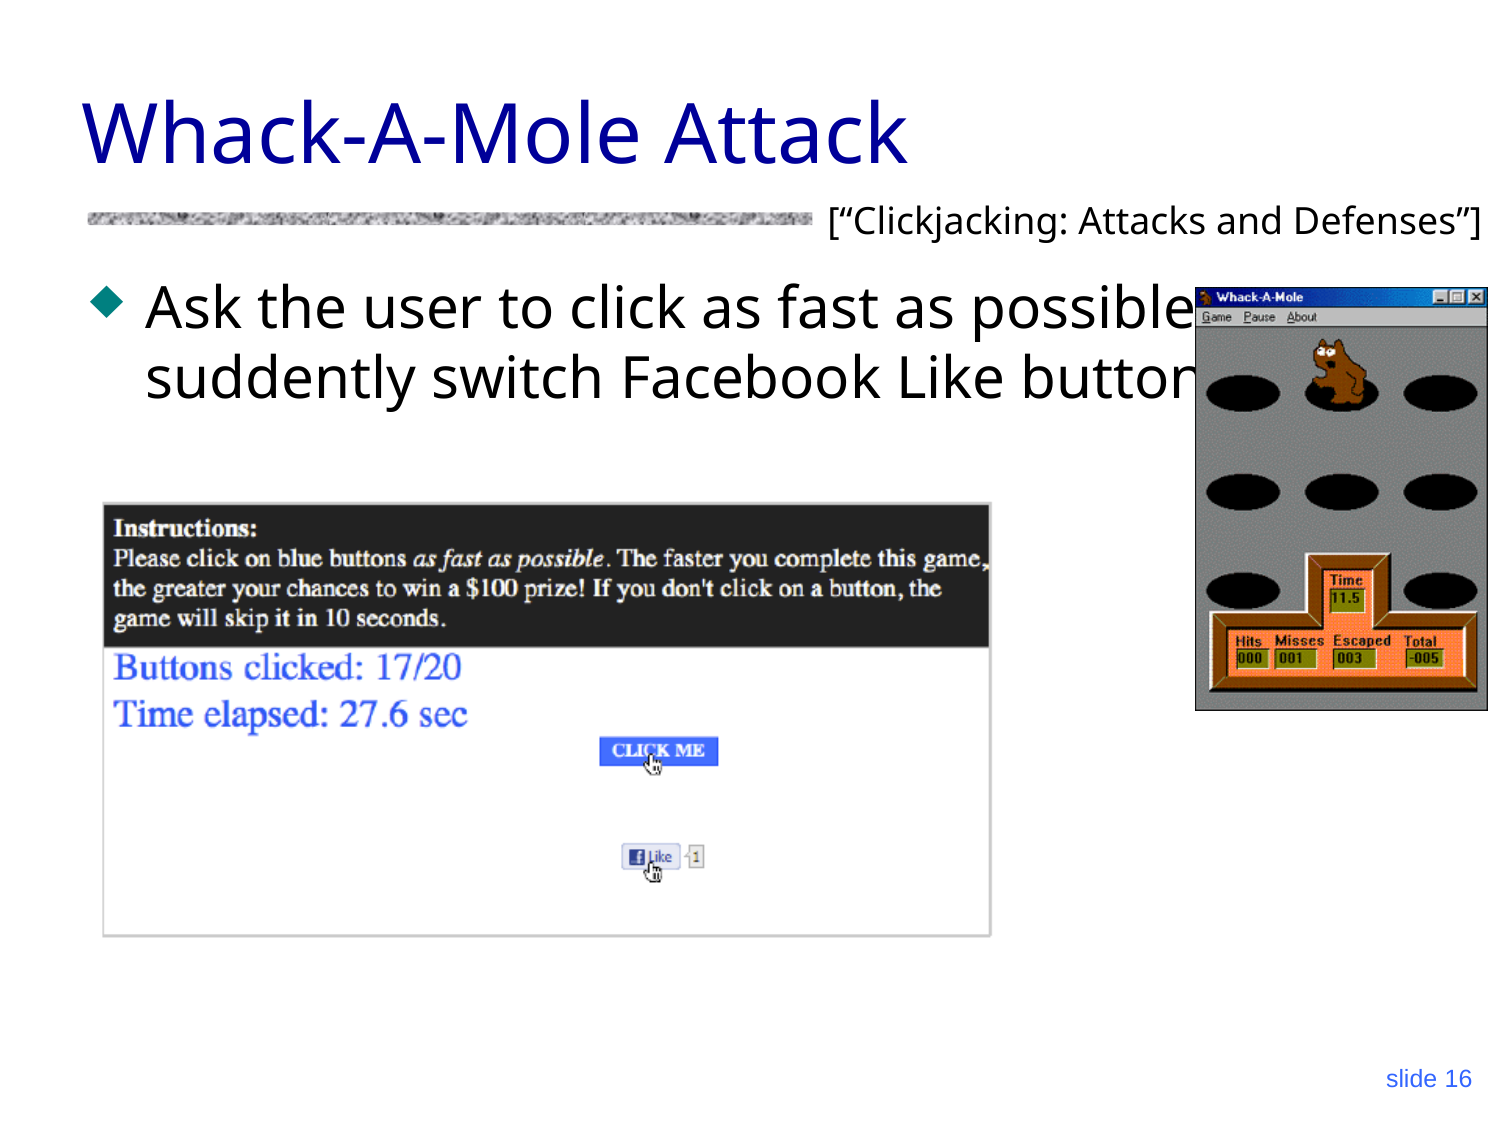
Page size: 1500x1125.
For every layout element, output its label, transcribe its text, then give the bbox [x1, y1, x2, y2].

text_box Whack-A-Mole Attack [66, 37, 1342, 188]
picture [87, 212, 812, 226]
text_box Ask the user to click as fast as possible, suddently switch Facebook Like button [74, 262, 1417, 994]
picture [97, 499, 1000, 944]
text_box slide <number> [1174, 1025, 1488, 1101]
text_box [“Clickjacking: Attacks and Defenses”] [812, 189, 1498, 250]
picture [1195, 287, 1488, 711]
